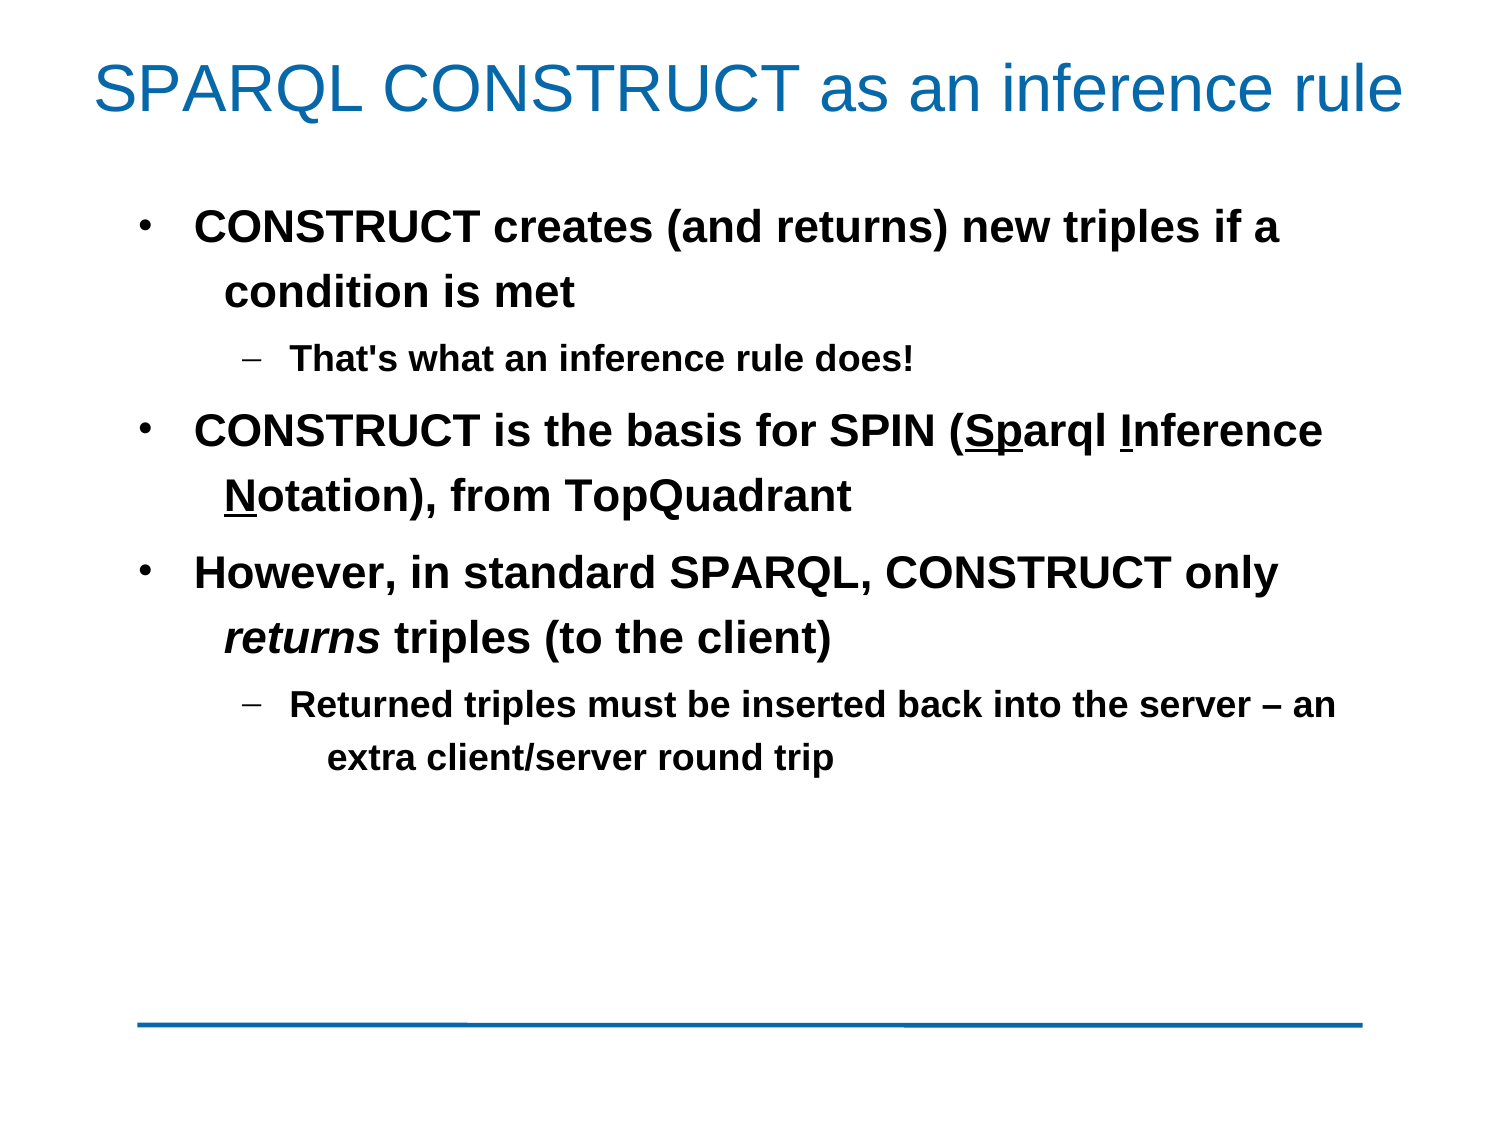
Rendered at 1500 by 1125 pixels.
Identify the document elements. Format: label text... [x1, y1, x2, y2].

list CONSTRUCT creates (and returns) new triples if a condition is met That's what an inference rule does! CONSTRUCT is the basis for SPIN (Sparql Inference Notation), from TopQuadrant However, in standard SPARQL, CONSTRUCT only returns triples (to the client) Returned triples must be inserted back into the server – an extra client/server round trip [115, 179, 1387, 1005]
title SPARQL CONSTRUCT as an inference rule [0, 6, 1500, 149]
